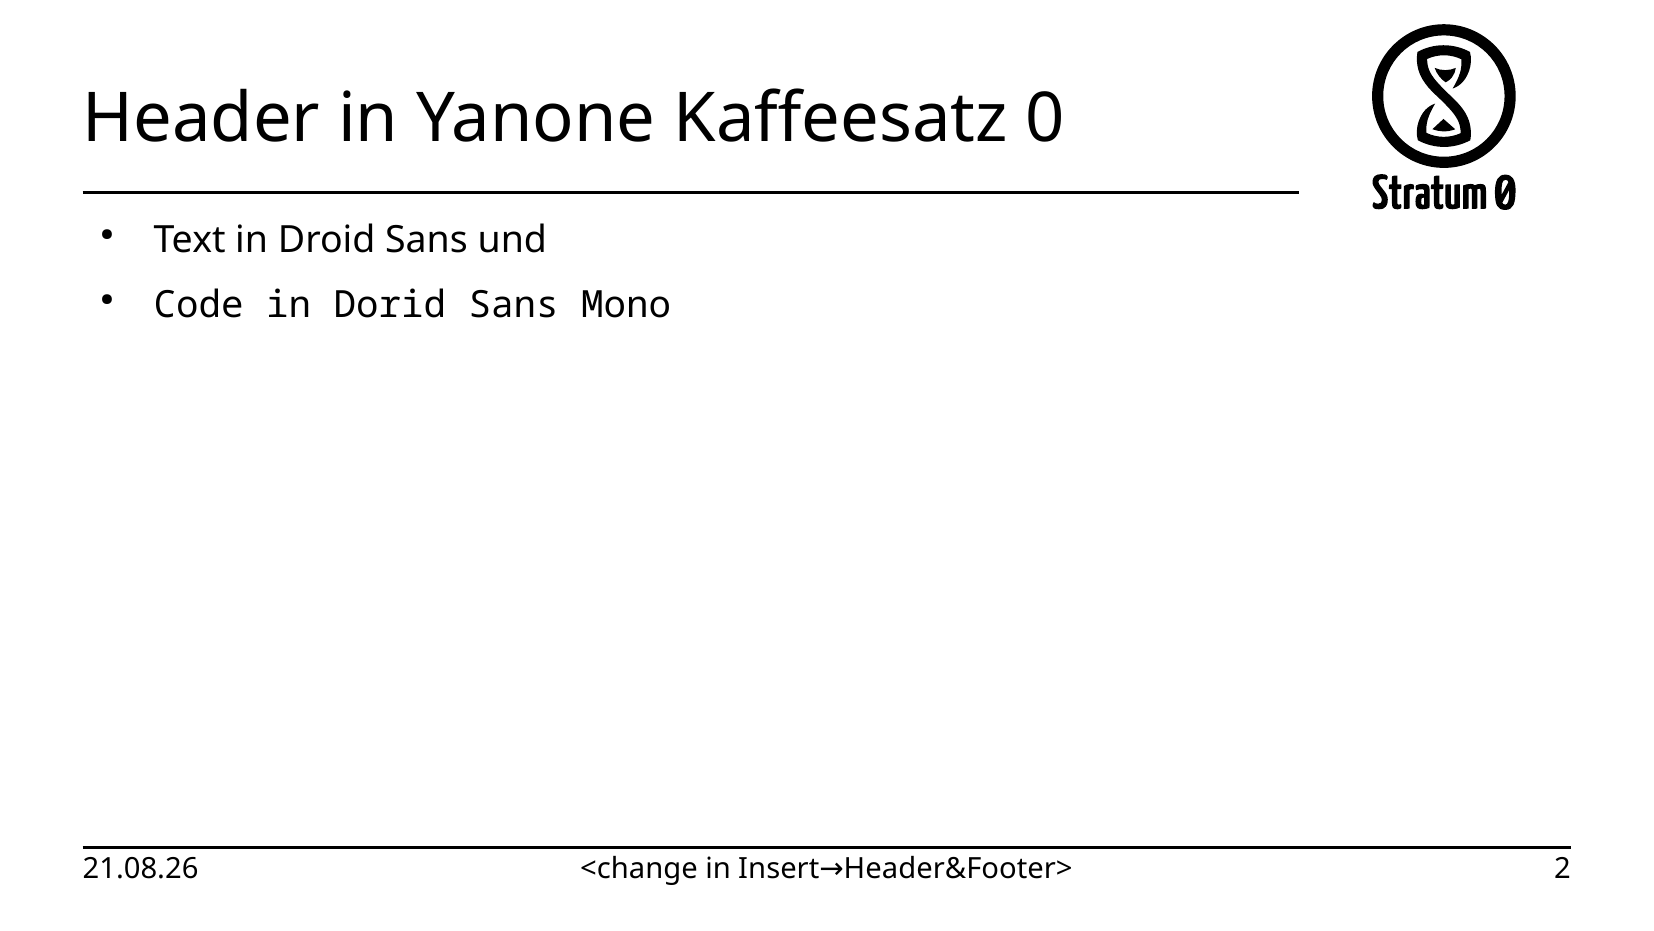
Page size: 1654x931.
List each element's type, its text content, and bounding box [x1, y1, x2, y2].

list Text in Droid Sans und Code in Dorid Sans Mono [82, 217, 1538, 758]
title Header in Yanone Kaffeesatz 0 [82, 37, 1300, 193]
